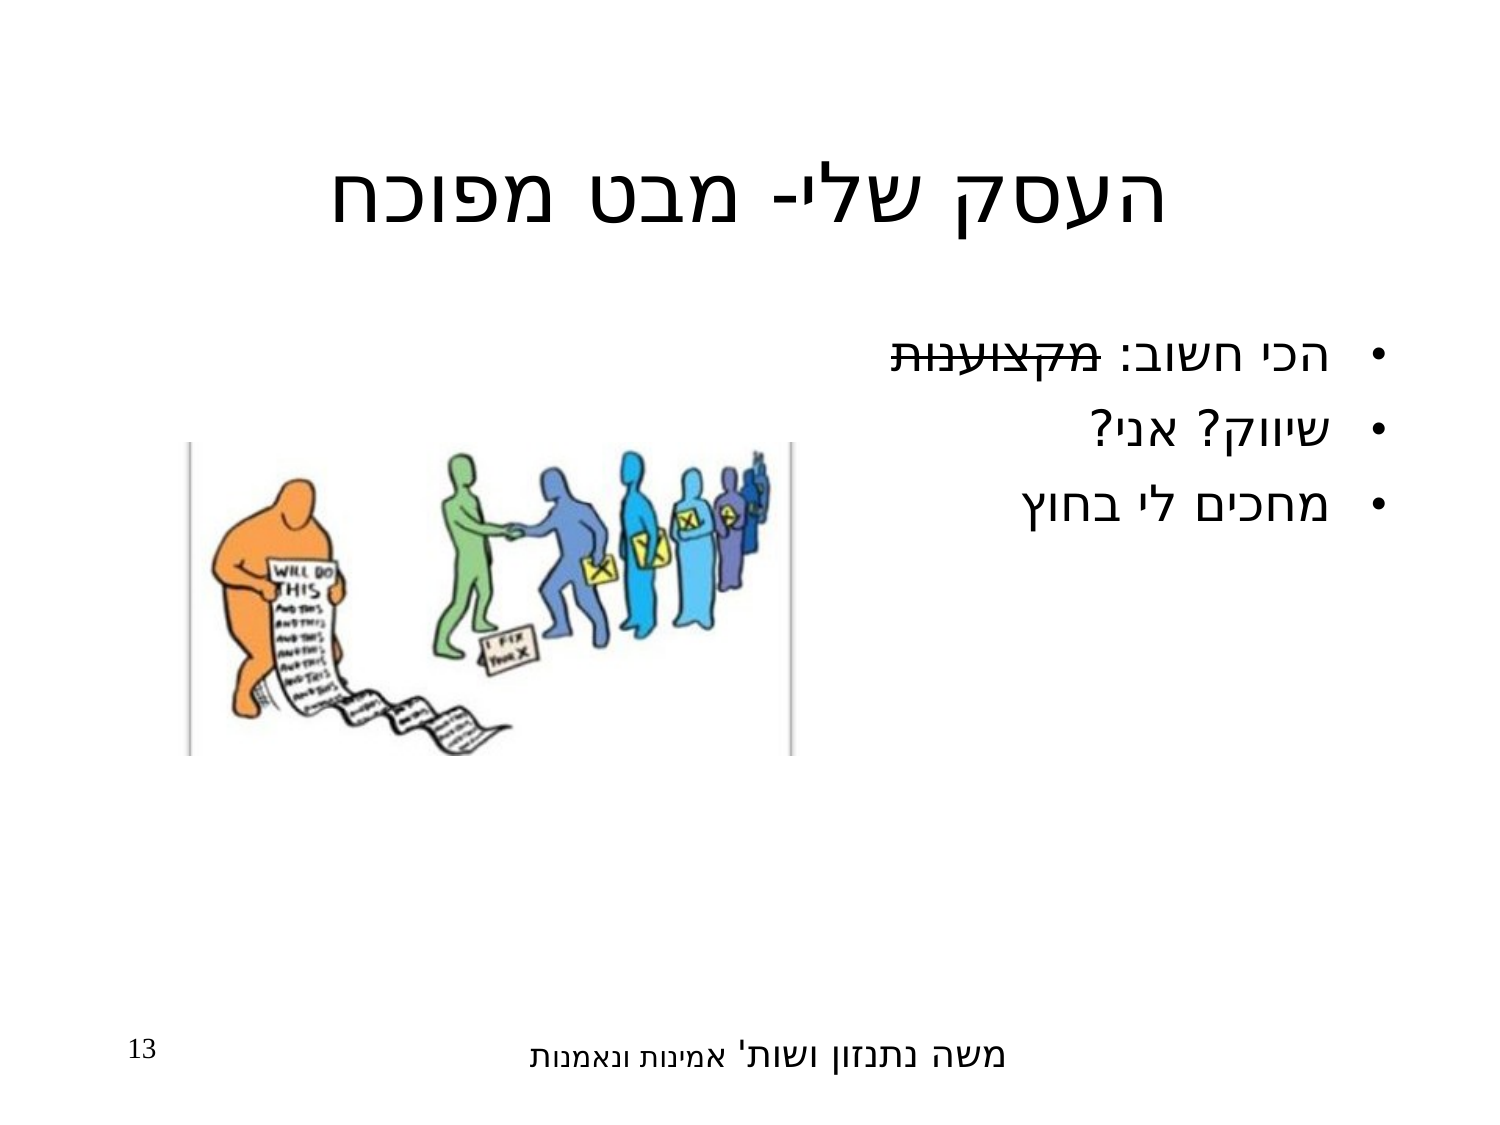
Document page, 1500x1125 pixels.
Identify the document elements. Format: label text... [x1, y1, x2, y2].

picture [177, 442, 803, 756]
title העסק שלי- מבט מפוכח [112, 99, 1388, 288]
list הכי חשוב: מקצוענות שיווק? אני? מחכים לי בחוץ [826, 324, 1388, 978]
